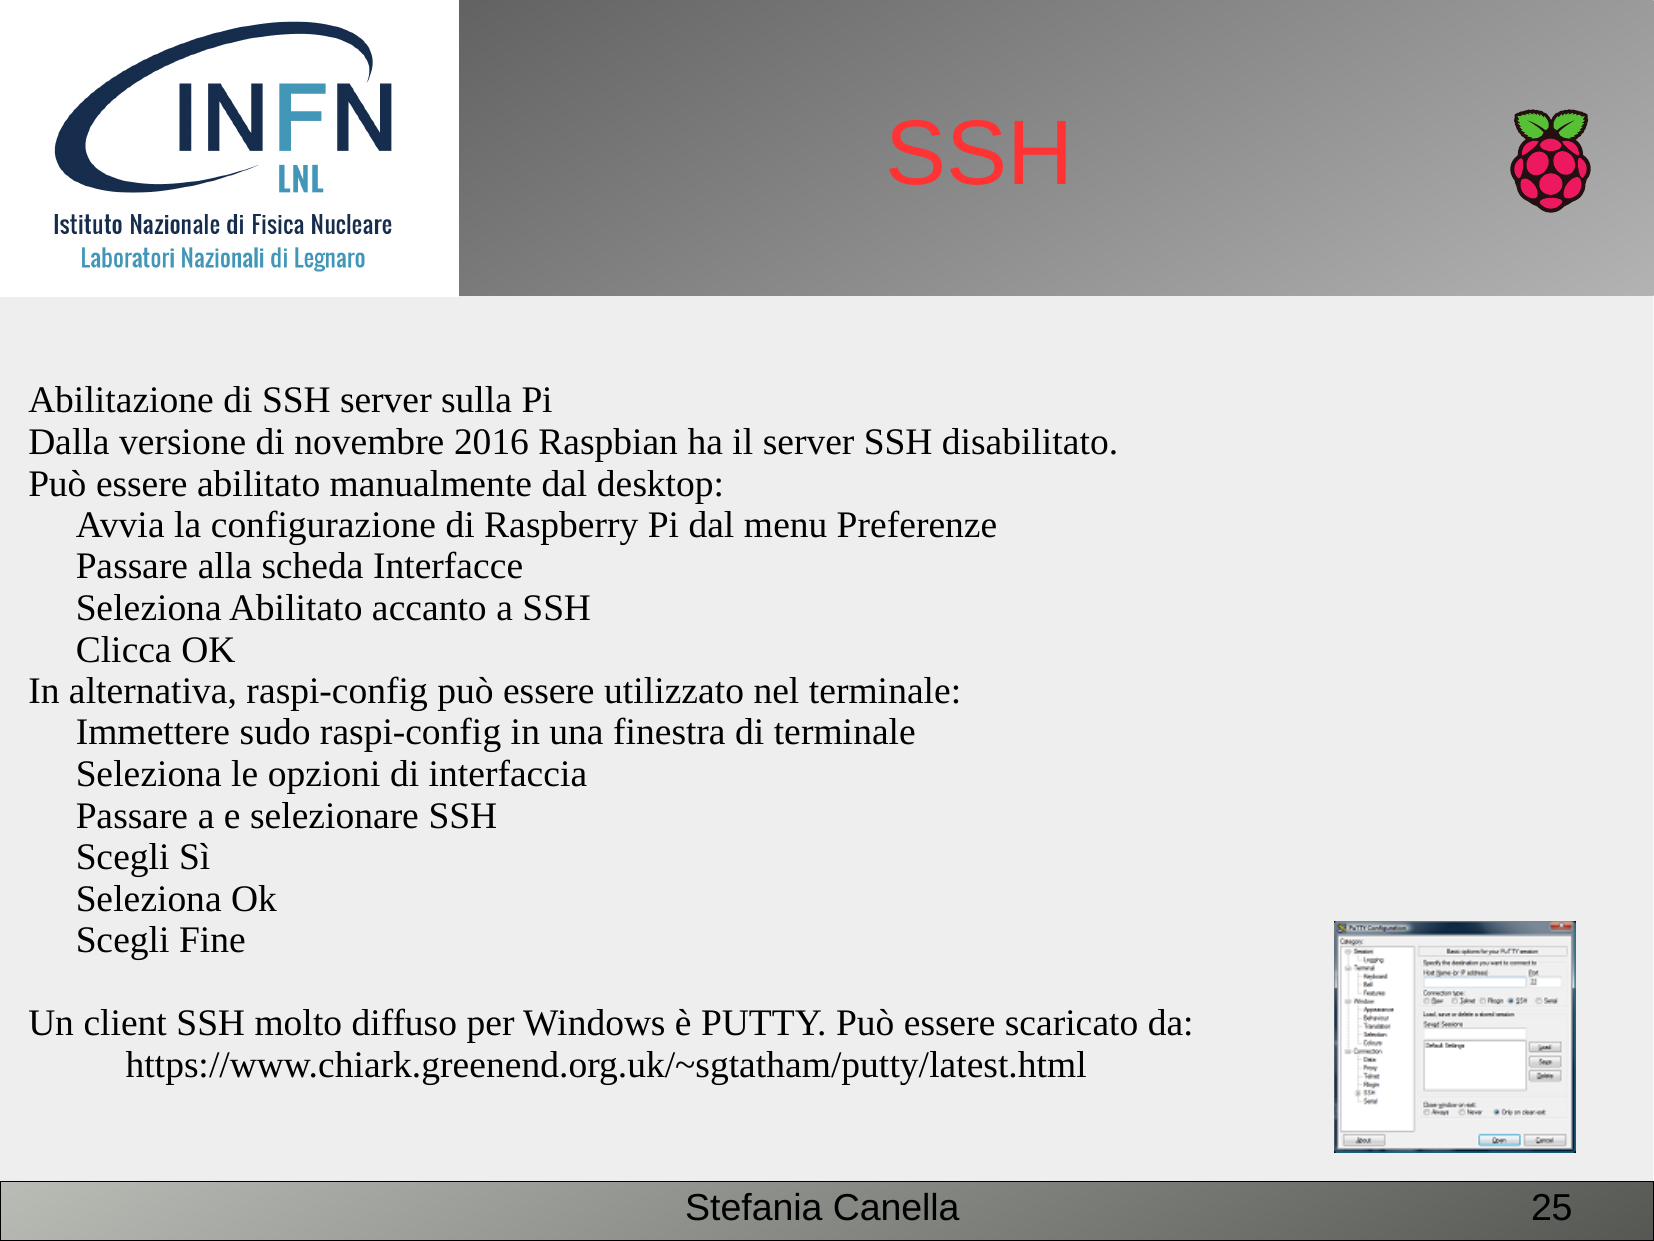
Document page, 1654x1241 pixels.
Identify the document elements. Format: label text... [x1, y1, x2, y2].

text_box Stefania Canella [670, 1178, 984, 1241]
text_box [0, 1181, 670, 1241]
text_box <number> [1516, 1178, 1654, 1241]
picture [1334, 921, 1576, 1153]
text_box Abilitazione di SSH server sulla Pi Dalla versione di novembre 2016 Raspbian ha il server SSH disabilitato. Può essere abilitato manualmente dal desktop: Avvia la configurazione di Raspberry Pi dal menu Preferenze Passare alla scheda Interfacce Seleziona Abilitato accanto a SSH Clicca OK In alternativa, raspi-config può essere utilizzato nel terminale: Immettere sudo raspi-config in una finestra di terminale Seleziona le opzioni di interfaccia Passare a e selezionare SSH Scegli Sì Seleziona Ok Scegli Fine Un client SSH molto diffuso per Windows è PUTTY. Può essere scaricato da: https://www.chiark.greenend.org.uk/~sgtatham/putty/latest.html [28, 345, 1626, 1119]
picture [0, 0, 459, 297]
text_box [459, 0, 1654, 296]
title SSH [459, 49, 1571, 257]
text_box [984, 1181, 1516, 1241]
